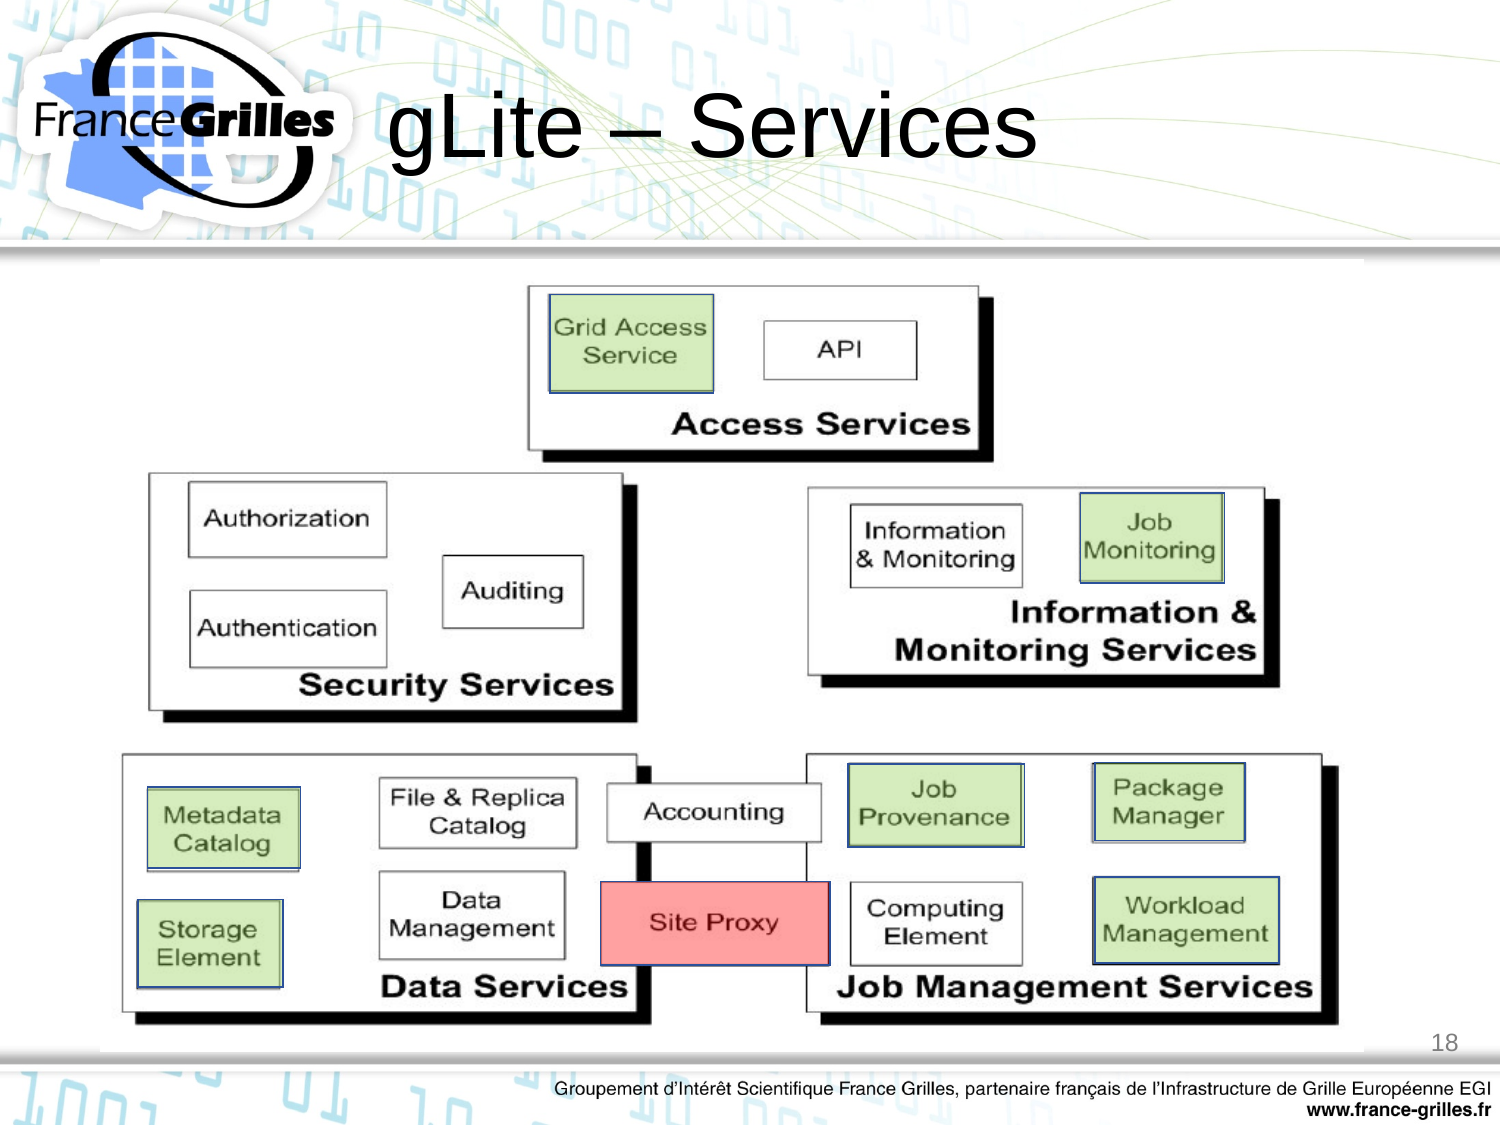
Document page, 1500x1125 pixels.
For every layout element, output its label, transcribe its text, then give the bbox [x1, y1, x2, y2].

picture [0, 0, 1500, 1125]
text_box [147, 787, 301, 868]
title gLite – Services [372, 7, 1459, 244]
text_box [1094, 762, 1246, 841]
text_box [600, 881, 831, 966]
text_box [847, 763, 1025, 847]
text_box [1080, 492, 1225, 583]
text_box [1094, 876, 1280, 963]
text_box [550, 294, 714, 393]
text_box [137, 899, 283, 988]
